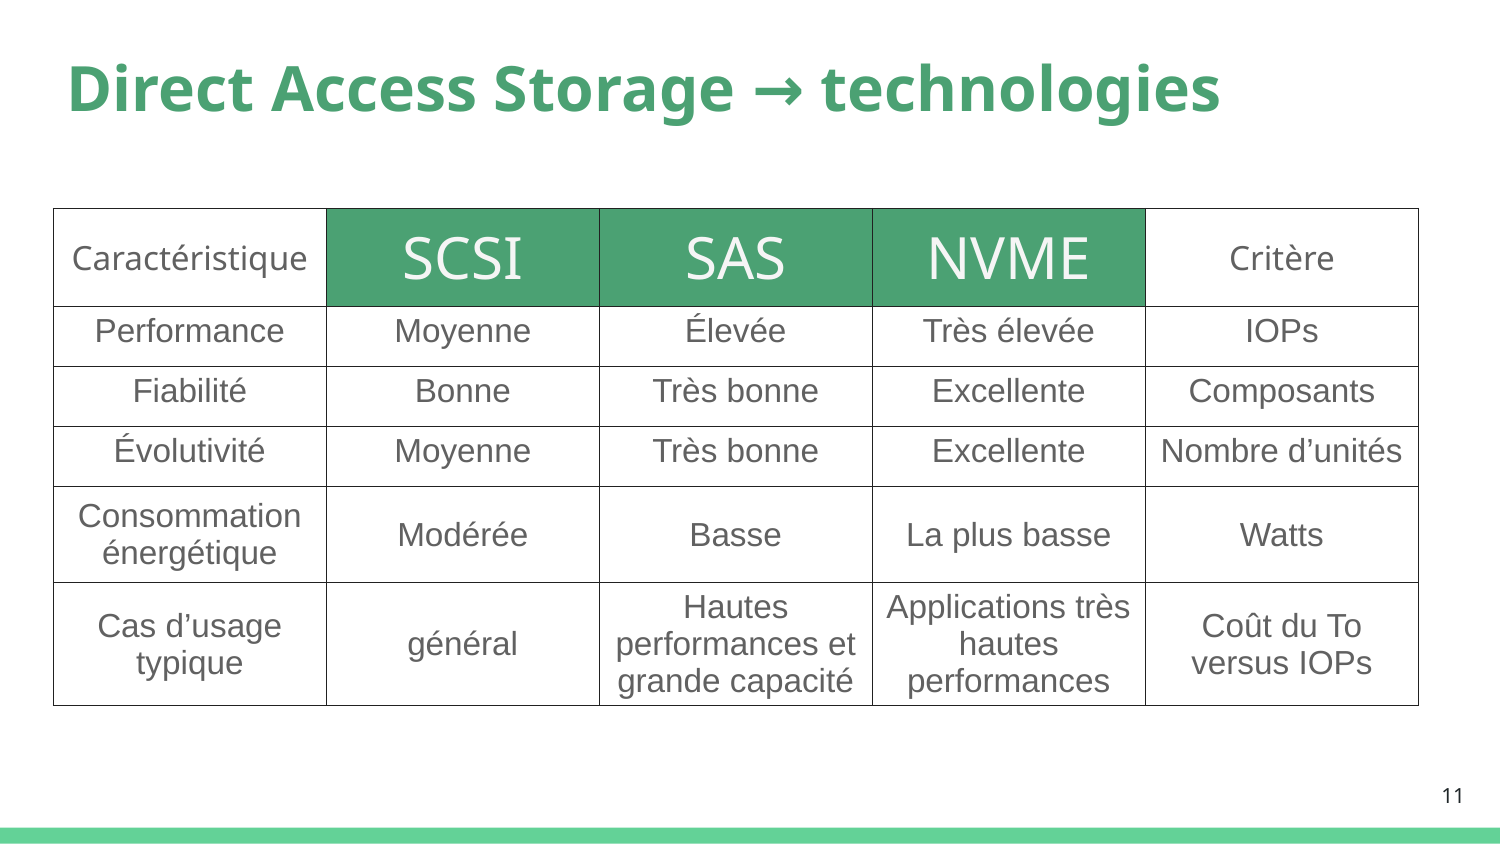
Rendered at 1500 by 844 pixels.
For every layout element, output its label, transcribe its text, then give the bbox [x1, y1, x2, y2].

table_cell Moyenne [327, 427, 599, 486]
table_header SCSI [327, 209, 599, 306]
slide_number <numéro> [1389, 764, 1480, 830]
table_cell Moyenne [327, 307, 599, 366]
table_cell Cas d’usage typique [54, 583, 326, 705]
title Direct Access Storage → technologies [51, 23, 1449, 117]
table_cell Excellente [873, 367, 1145, 426]
table_cell Excellente [873, 427, 1145, 486]
table_cell Hautes performances et grande capacité [600, 583, 872, 705]
table_cell Coût du To versus IOPs [1146, 583, 1418, 705]
table_header NVME [873, 209, 1145, 306]
table_cell Bonne [327, 367, 599, 426]
table_cell Très élevée [873, 307, 1145, 366]
table_cell général [327, 583, 599, 705]
table_cell Fiabilité [54, 367, 326, 426]
table_cell IOPs [1146, 307, 1418, 366]
table_cell Applications très hautes performances [873, 583, 1145, 705]
table_cell Consommation énergétique [54, 487, 326, 582]
table_cell Composants [1146, 367, 1418, 426]
table_cell Nombre d’unités [1146, 427, 1418, 486]
table_cell Modérée [327, 487, 599, 582]
table_cell Très bonne [600, 367, 872, 426]
table_cell Watts [1146, 487, 1418, 582]
table_cell Élevée [600, 307, 872, 366]
table_cell La plus basse [873, 487, 1145, 582]
table_cell Basse [600, 487, 872, 582]
table_header SAS [600, 209, 872, 306]
table_cell Évolutivité [54, 427, 326, 486]
table_header Caractéristique [54, 209, 326, 306]
table_header Critère [1146, 209, 1418, 306]
table_cell Très bonne [600, 427, 872, 486]
table_cell Performance [54, 307, 326, 366]
